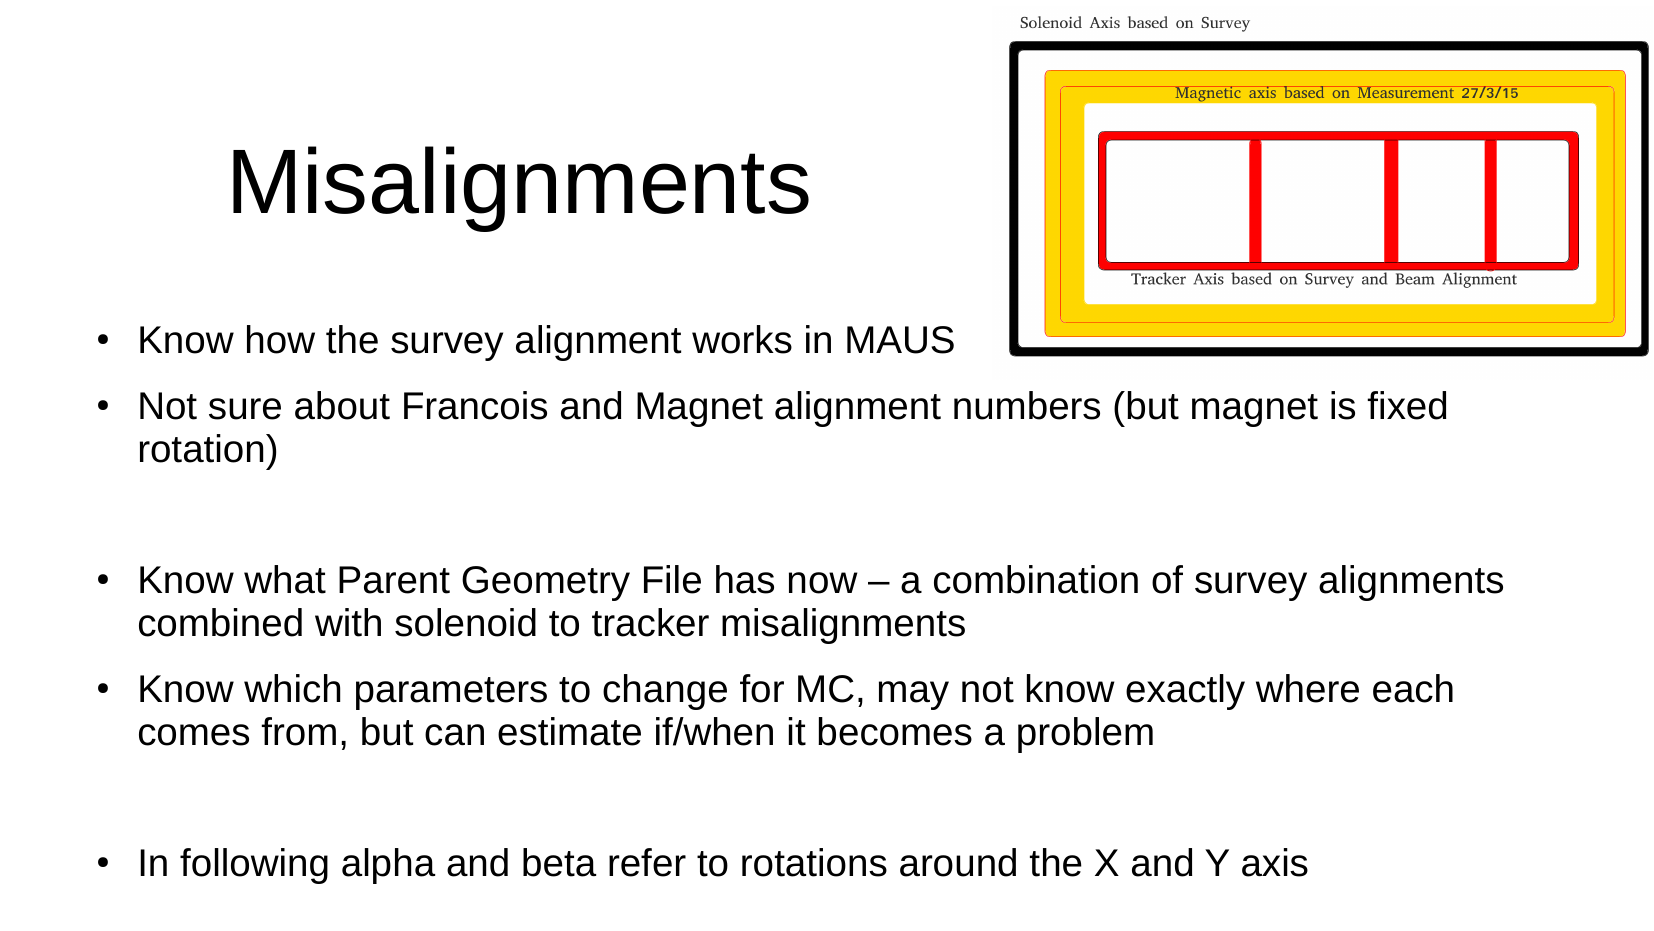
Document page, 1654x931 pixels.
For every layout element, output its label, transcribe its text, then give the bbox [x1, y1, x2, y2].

picture [992, 6, 1654, 380]
title Misalignments [0, 104, 992, 260]
list Know how the survey alignment works in MAUS Not sure about Francois and Magnet alignment numbers (but magnet is fixed rotation) Know what Parent Geometry File has now – a combination of survey alignments combined with solenoid to tracker misalignments Know which parameters to change for MC, may not know exactly where each comes from, but can estimate if/when it becomes a problem In following alpha and beta refer to rotations around the X and Y axis [82, 318, 1571, 886]
